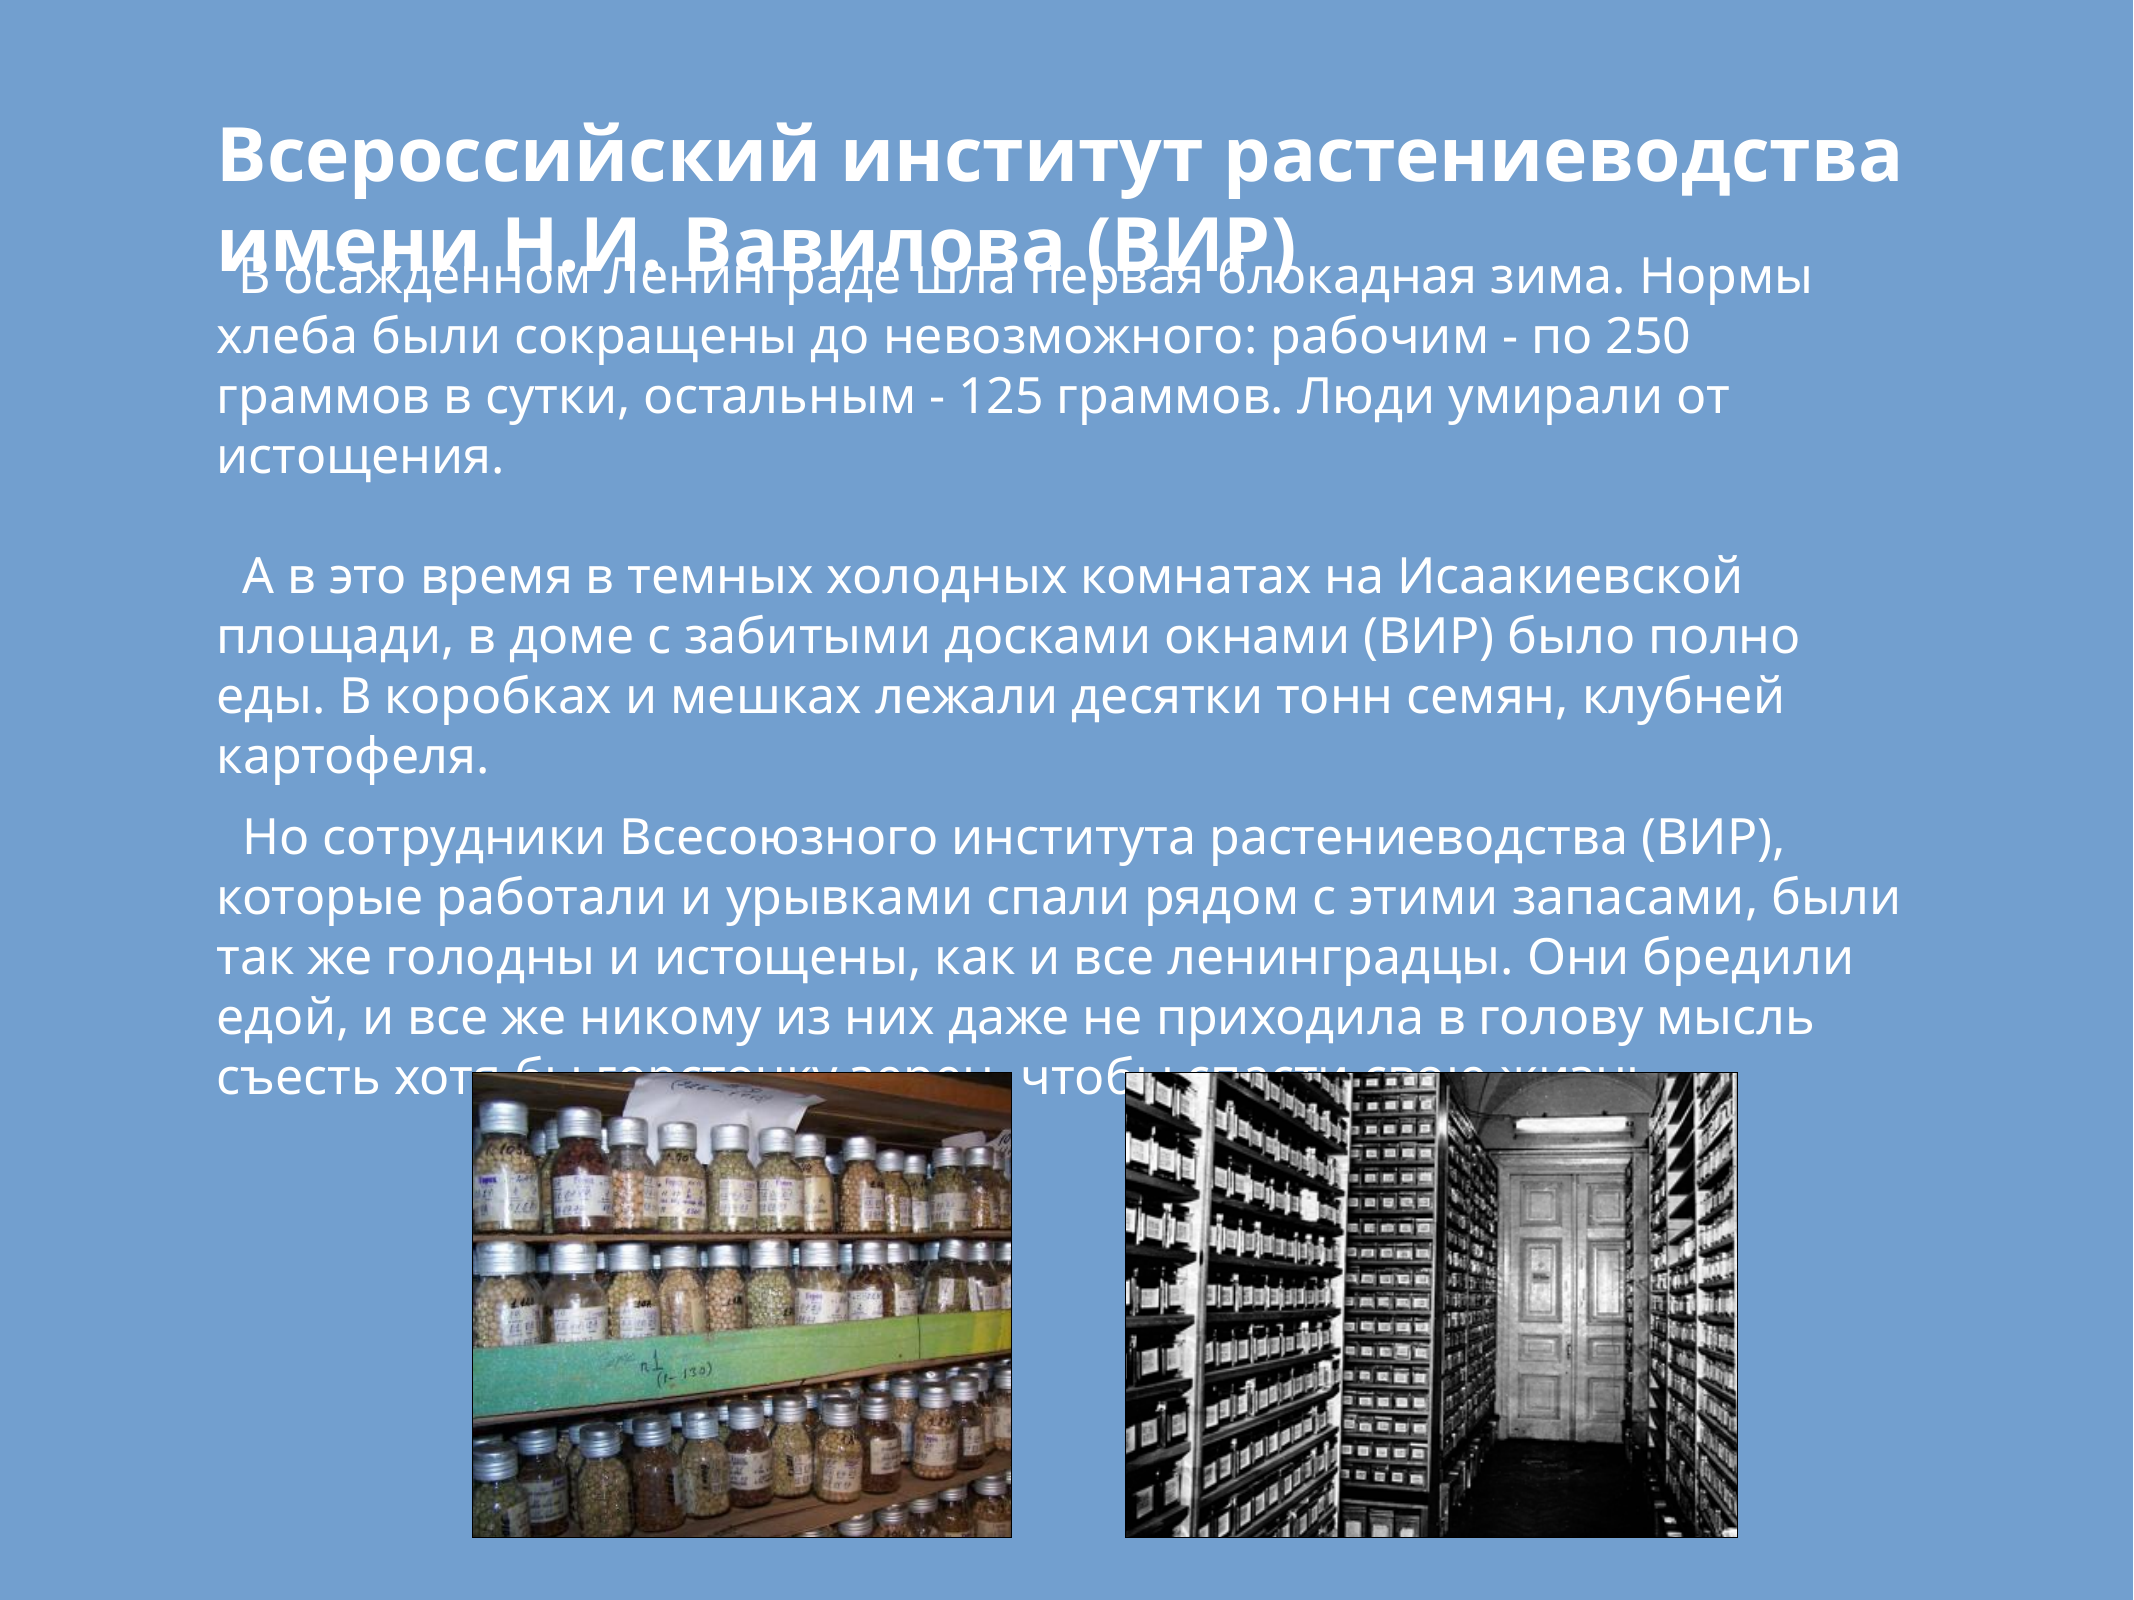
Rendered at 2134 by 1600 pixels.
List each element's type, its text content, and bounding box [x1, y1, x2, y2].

picture [472, 1072, 1012, 1538]
title Всероссийский институт растениеводства имени Н.И. Вавилова (ВИР) [208, 33, 1925, 192]
picture [1125, 1072, 1738, 1538]
list В осажденном Ленинграде шла первая блокадная зима. Нормы хлеба были сокращены до невозможного: рабочим - по 250 граммов в сутки, остальным - 125 граммов. Люди умирали от истощения. А в это время в темных холодных комнатах на Исаакиевской площади, в доме с забитыми досками окнами (ВИР) было полно еды. В коробках и мешках лежали десятки тонн семян, клубней картофеля. Но сотрудники Всесоюзного института растениеводства (ВИР), которые работали и урывками спали рядом с этими запасами, были так же голодны и истощены, как и все ленинградцы. Они бредили едой, и все же никому из них даже не приходила в голову мысль съесть хотя бы горсточку зерен, чтобы спасти свою жизнь. [208, 192, 1925, 1084]
